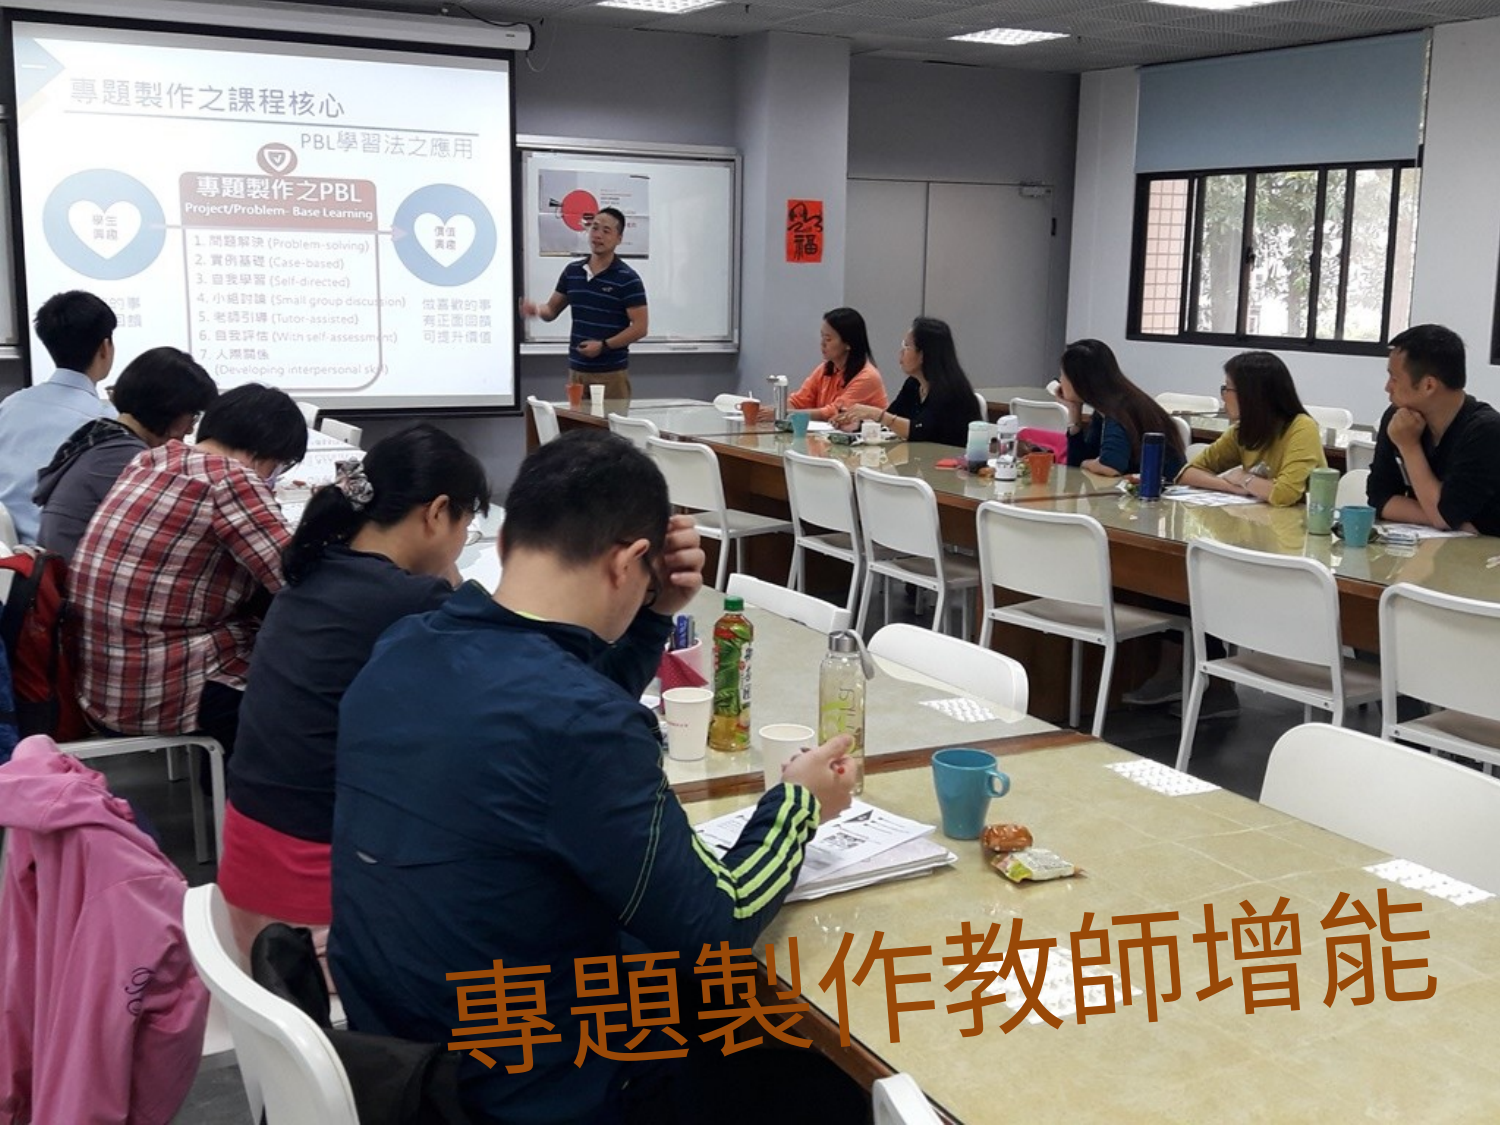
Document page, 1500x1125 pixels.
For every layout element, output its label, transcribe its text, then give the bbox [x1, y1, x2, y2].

text_box 專題製作教師增能 [419, 849, 1500, 1105]
picture [0, 0, 1500, 1125]
